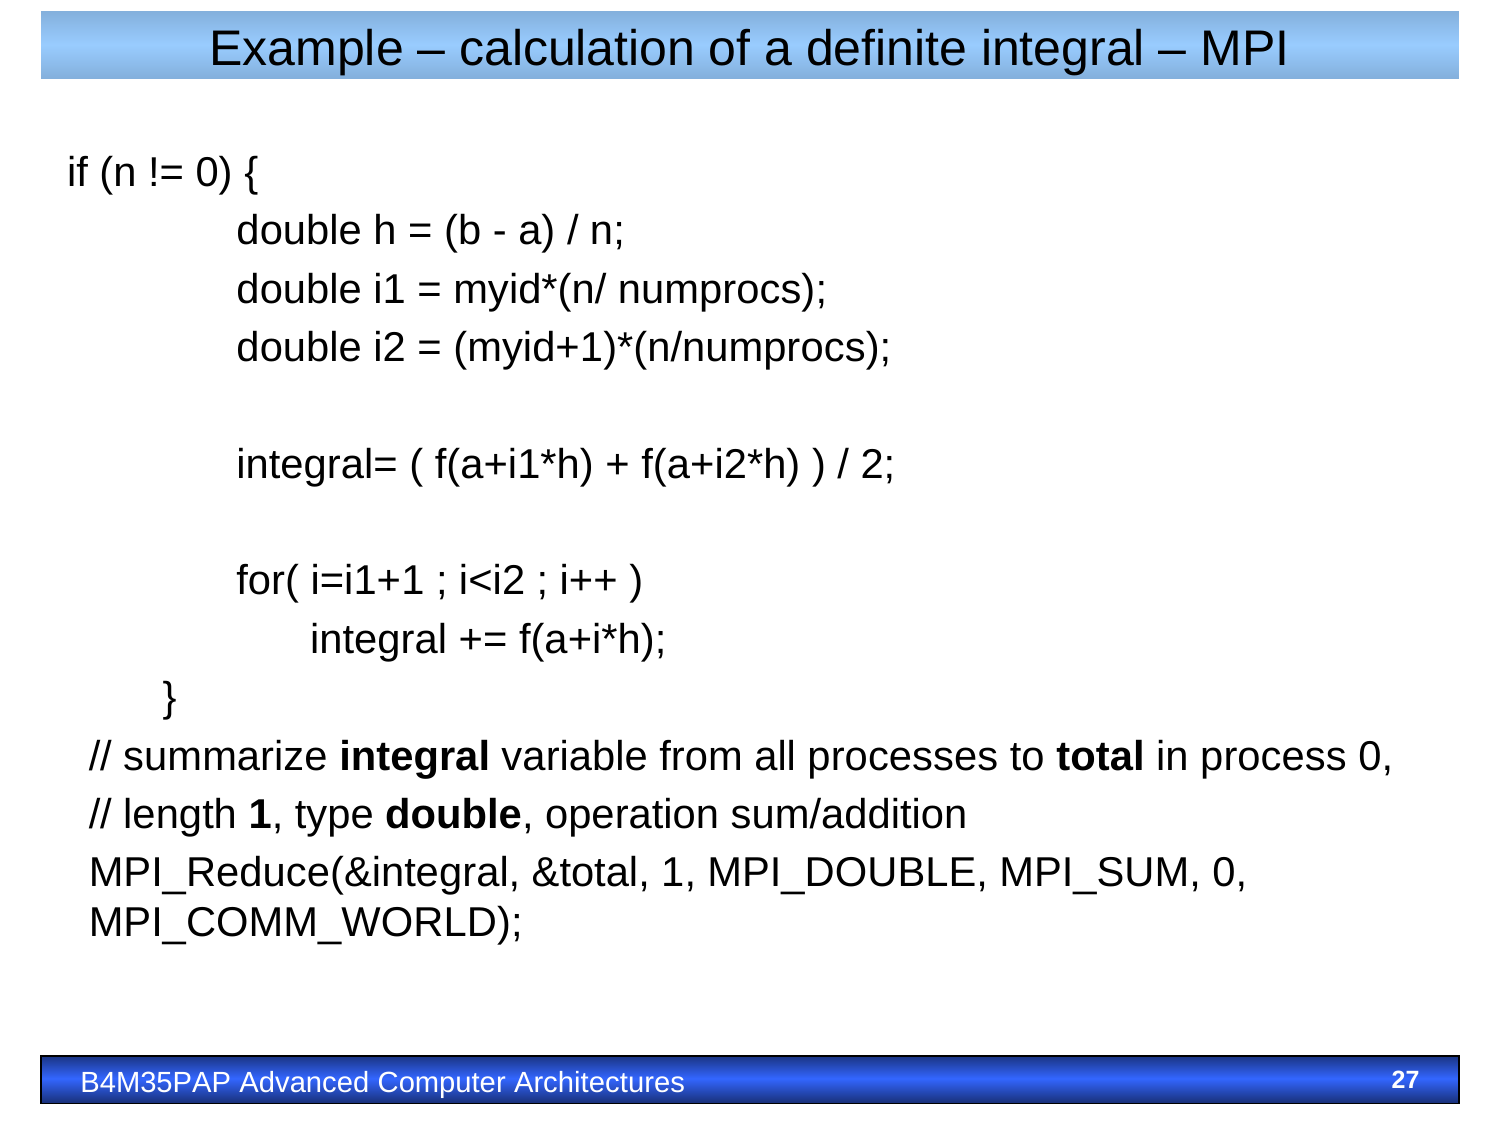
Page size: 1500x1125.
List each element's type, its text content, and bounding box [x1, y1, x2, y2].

title Example – calculation of a definite integral – MPI [41, 11, 1459, 78]
list if (n != 0) { double h = (b - a) / n; double i1 = myid*(n/ numprocs); double i2 = (myid+1)*(n/numprocs); integral= ( f(a+i1*h) + f(a+i2*h) ) / 2; for( i=i1+1 ; i<i2 ; i++ ) integral += f(a+i*h); } // summarize integral variable from all processes to total in process 0, // length 1, type double, operation sum/addition MPI_Reduce(&integral, &total, 1, MPI_DOUBLE, MPI_SUM, 0, MPI_COMM_WORLD); [17, 78, 1500, 1024]
